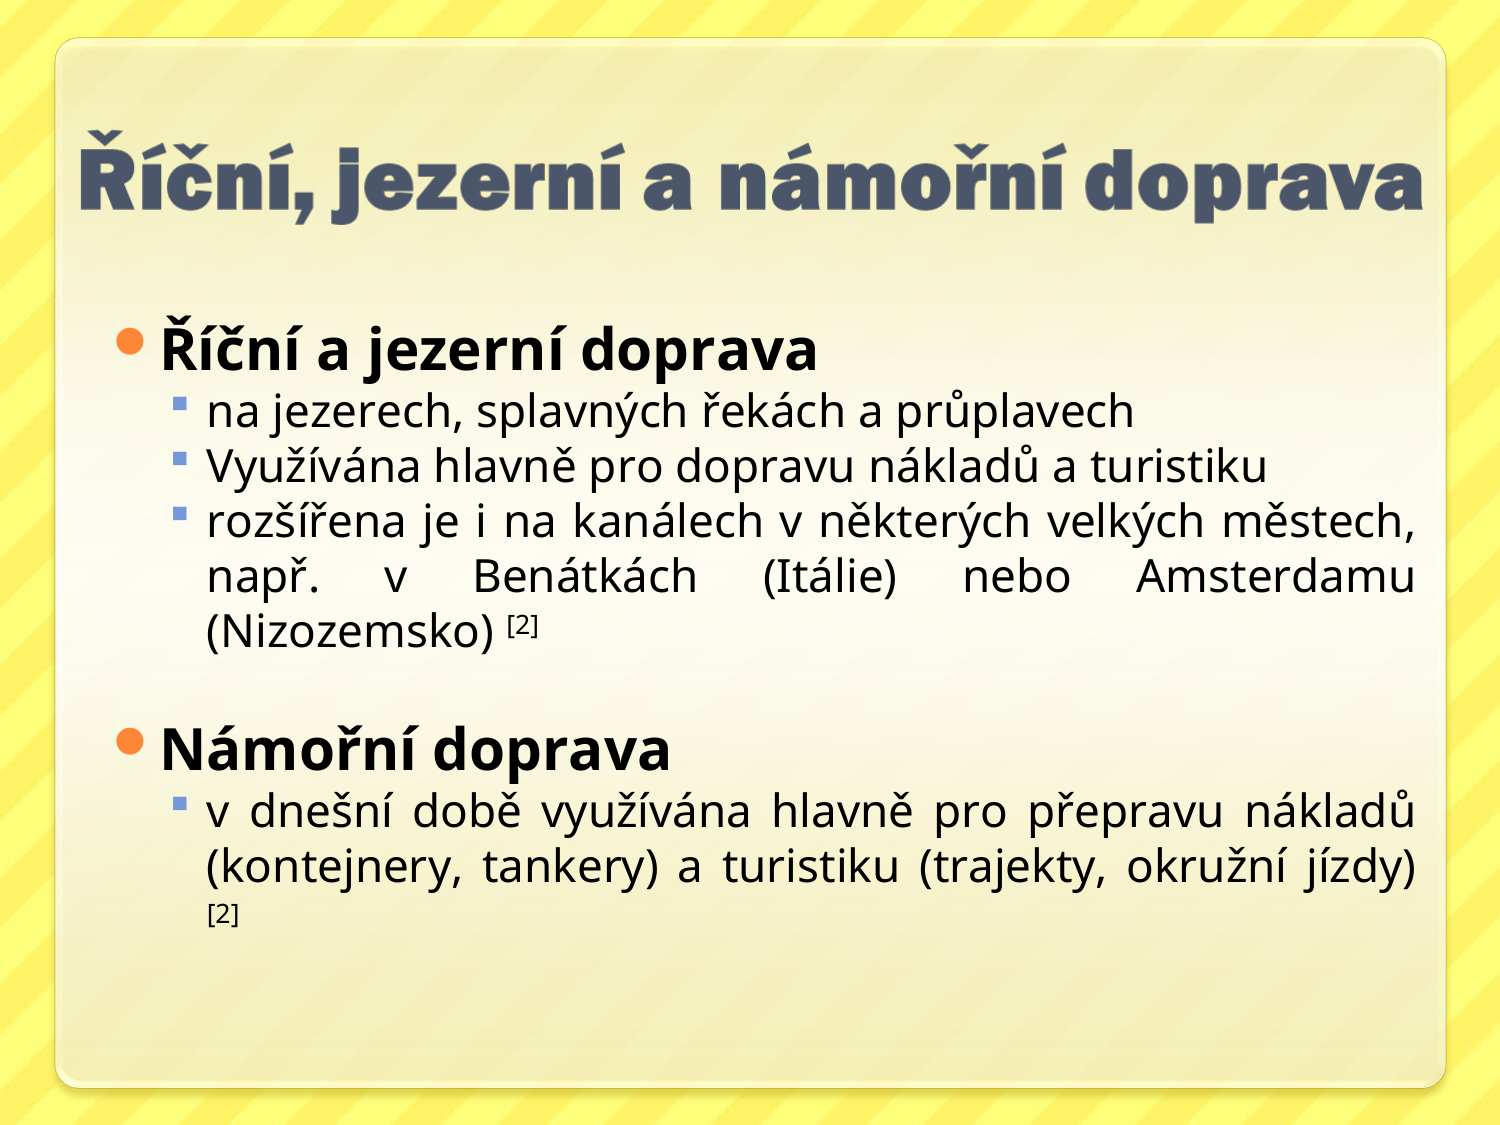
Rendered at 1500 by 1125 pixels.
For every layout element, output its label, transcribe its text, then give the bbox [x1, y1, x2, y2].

text_box [22, 49, 1479, 284]
picture [0, 0, 1500, 1125]
list Říční a jezerní doprava na jezerech, splavných řekách a průplavech Využívána hlavně pro dopravu nákladů a turistiku rozšířena je i na kanálech v některých velkých městech, např. v Benátkách (Itálie) nebo Amsterdamu (Nizozemsko) [2] Námořní doprava v dnešní době využívána hlavně pro přepravu nákladů (kontejnery, tankery) a turistiku (trajekty, okružní jízdy) [2] [75, 304, 1426, 1095]
